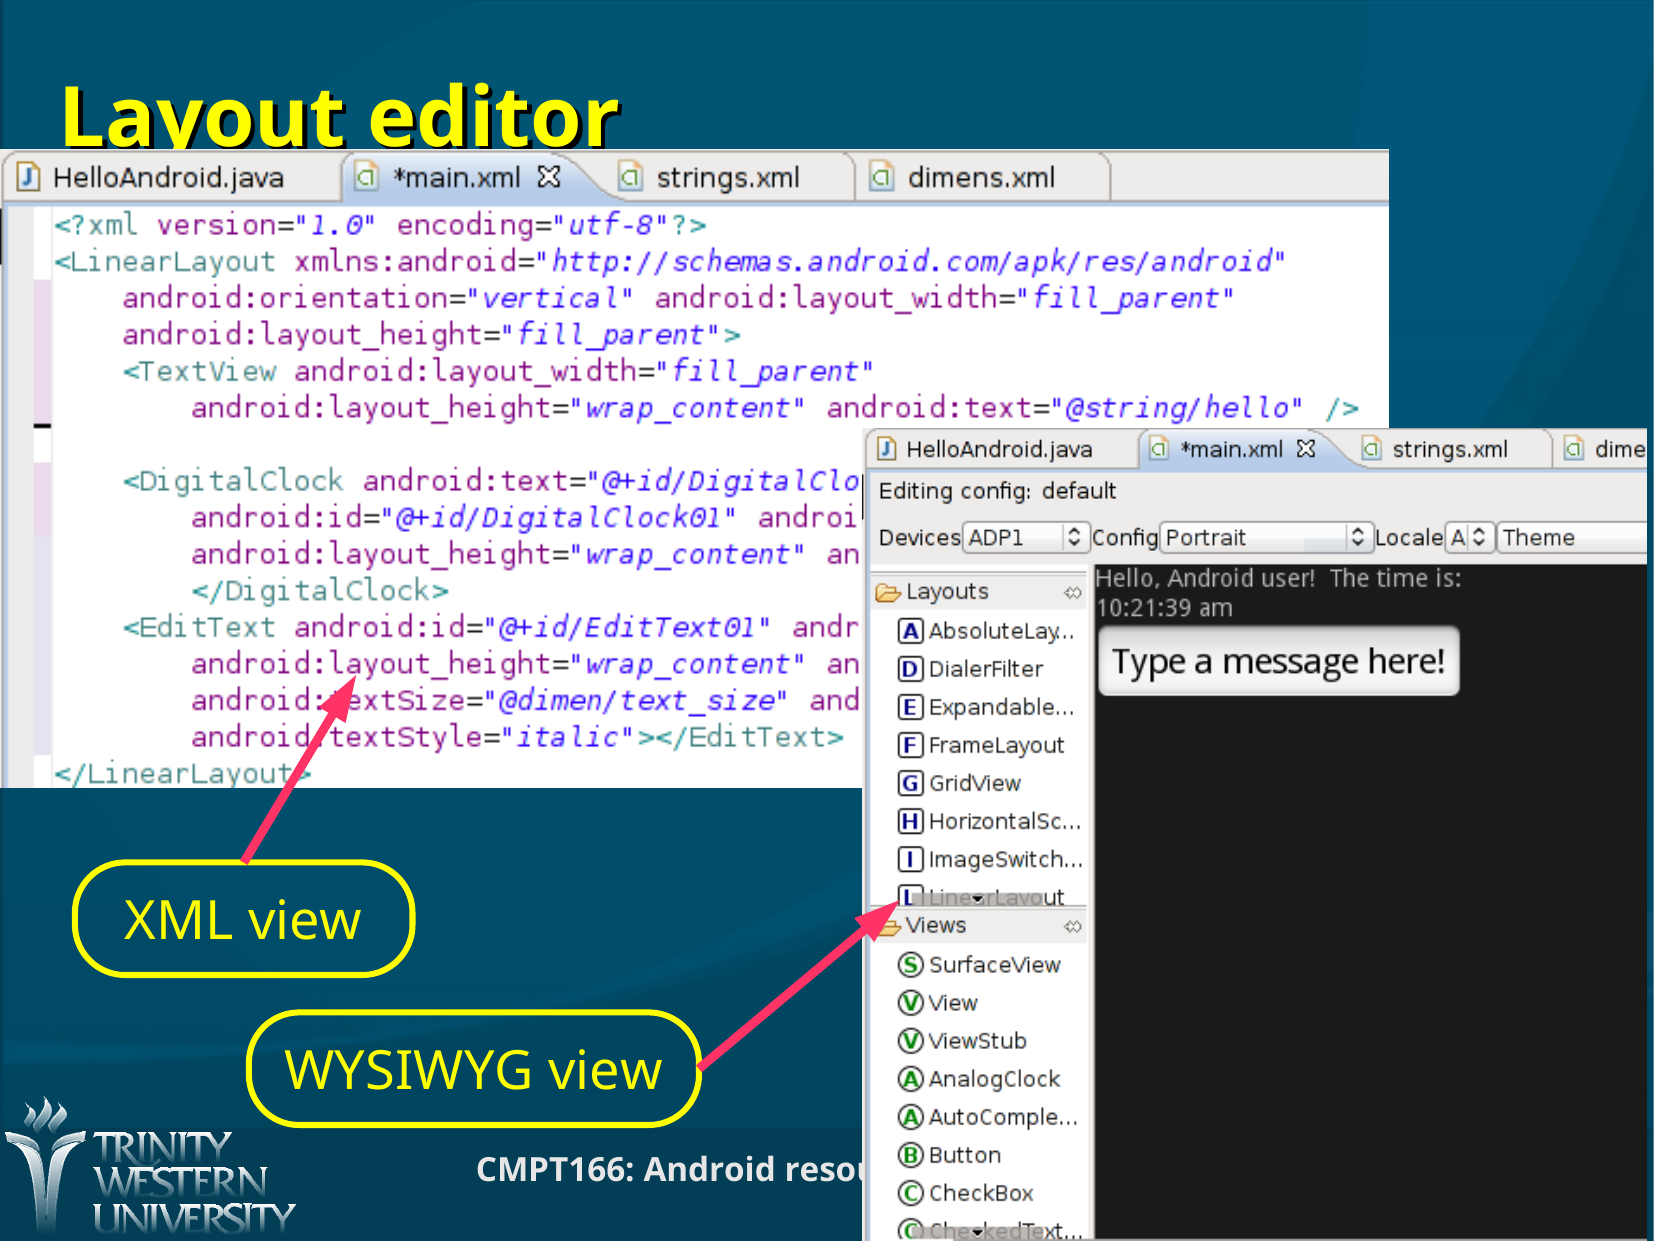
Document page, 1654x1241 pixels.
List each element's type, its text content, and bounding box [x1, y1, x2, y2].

picture [0, 149, 1654, 1241]
text_box WYSIWYG view [248, 1012, 699, 1126]
title Layout editor [59, 19, 1548, 208]
picture [72, 860, 415, 978]
picture [246, 1010, 701, 1128]
picture [38, 1227, 54, 1232]
text_box XML view [74, 862, 413, 976]
